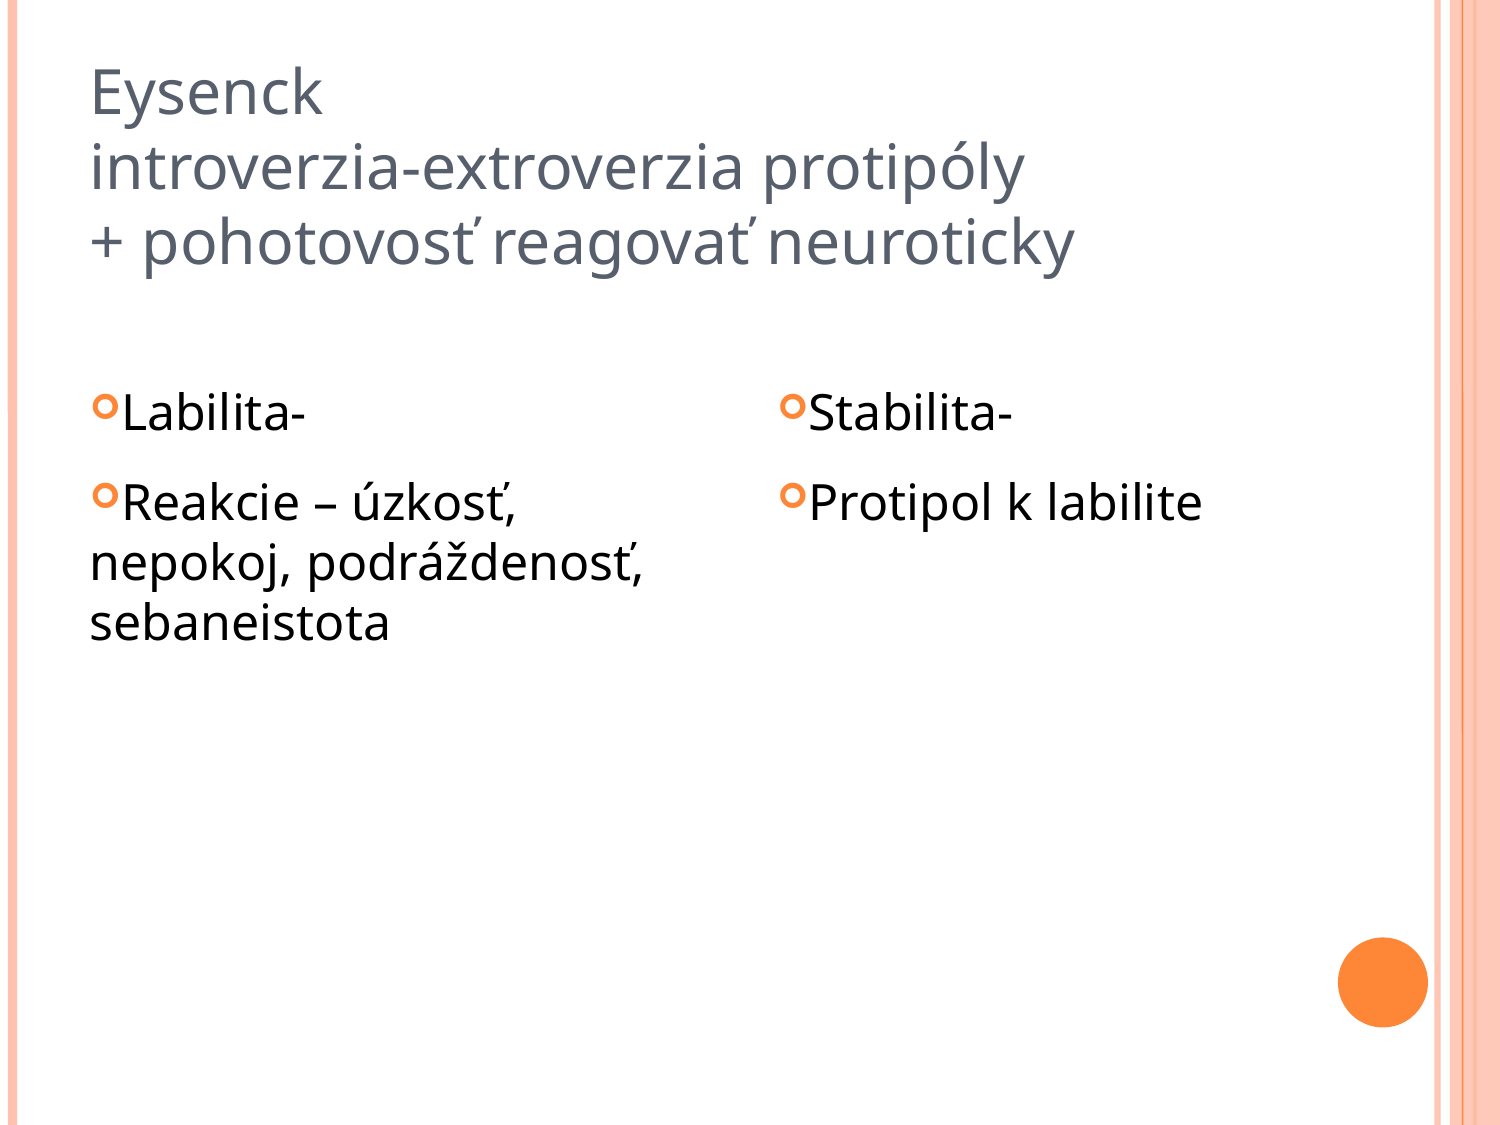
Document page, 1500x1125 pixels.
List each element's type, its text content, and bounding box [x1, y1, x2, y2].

title Eysenck introverzia-extroverzia protipóly + pohotovosť reagovať neuroticky [75, 45, 1425, 303]
list Labilita- Reakcie – úzkosť, nepokoj, podráždenosť, sebaneistota [75, 373, 738, 1005]
list Stabilita- Protipol k labilite [762, 373, 1425, 1005]
